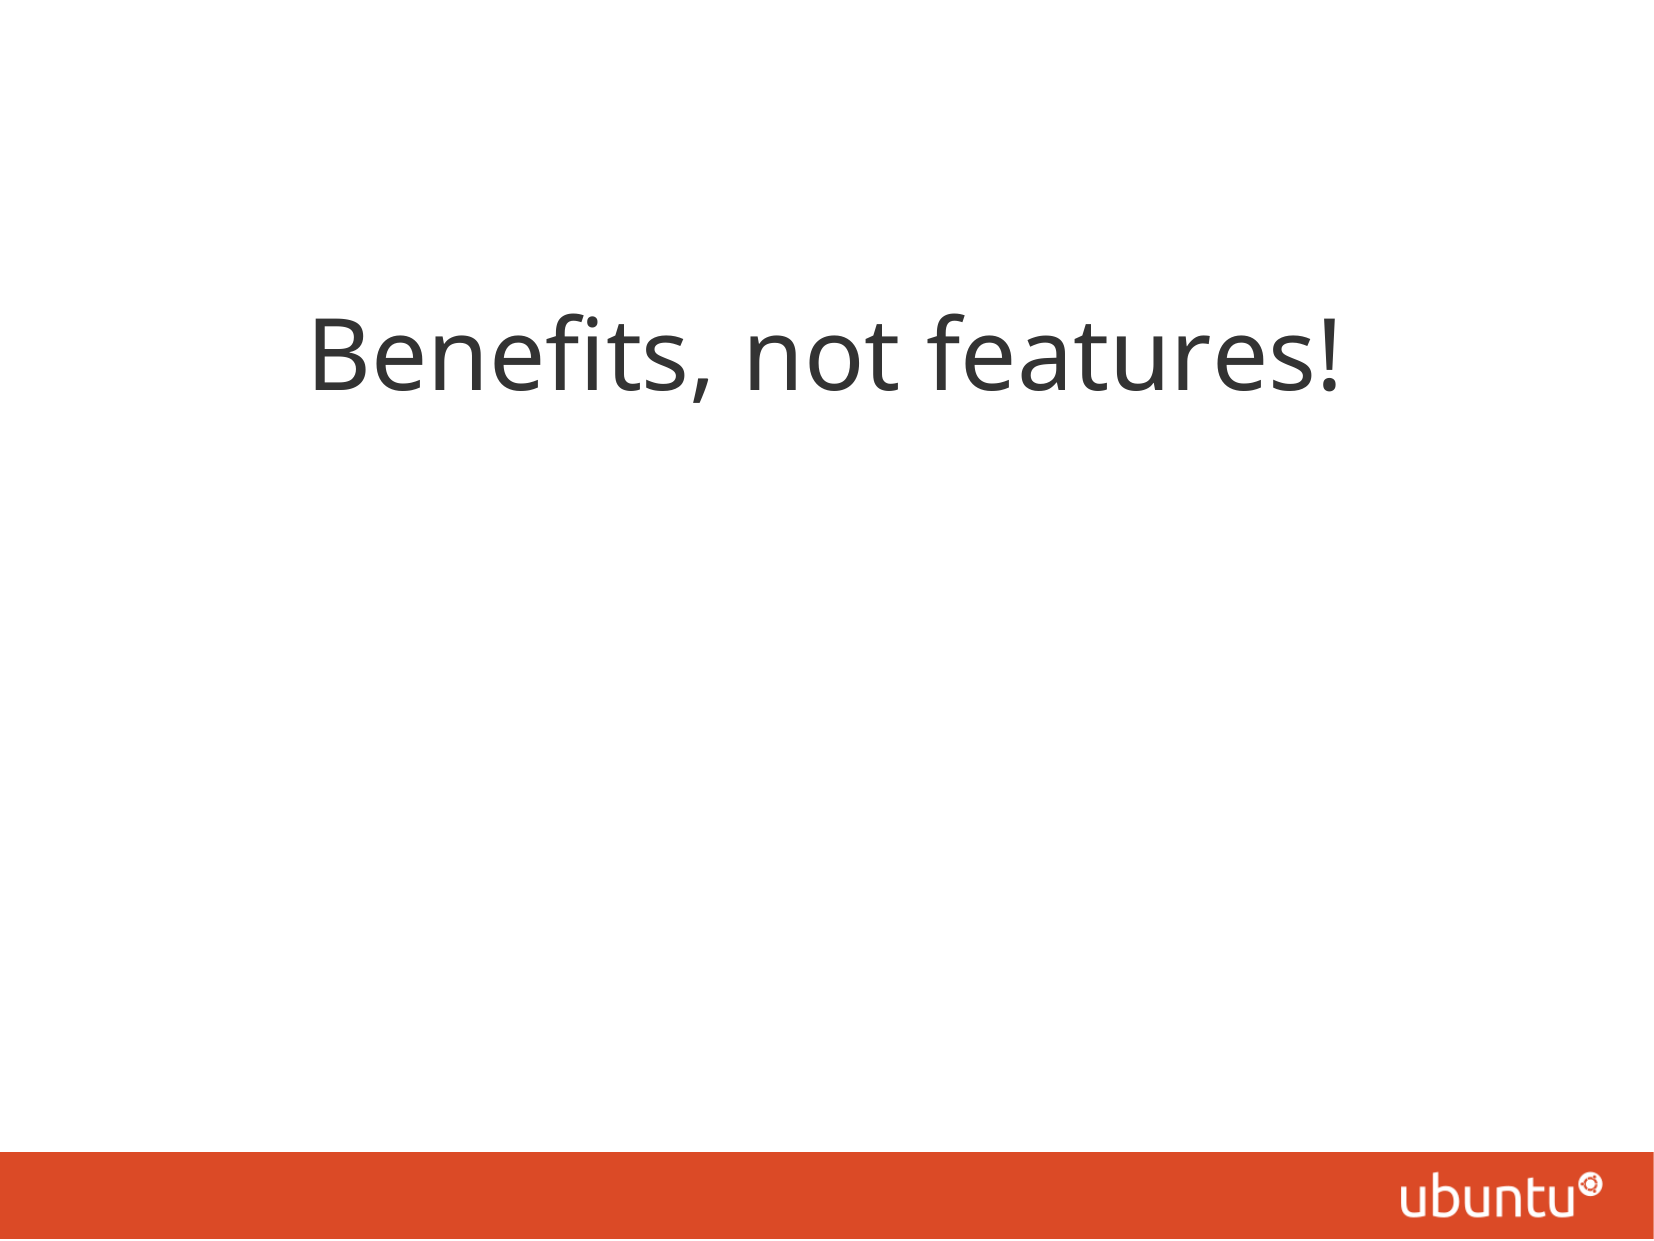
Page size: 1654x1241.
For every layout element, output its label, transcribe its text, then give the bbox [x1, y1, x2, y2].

title Benefits, not features! [56, 121, 1596, 596]
picture [0, 1152, 1654, 1239]
